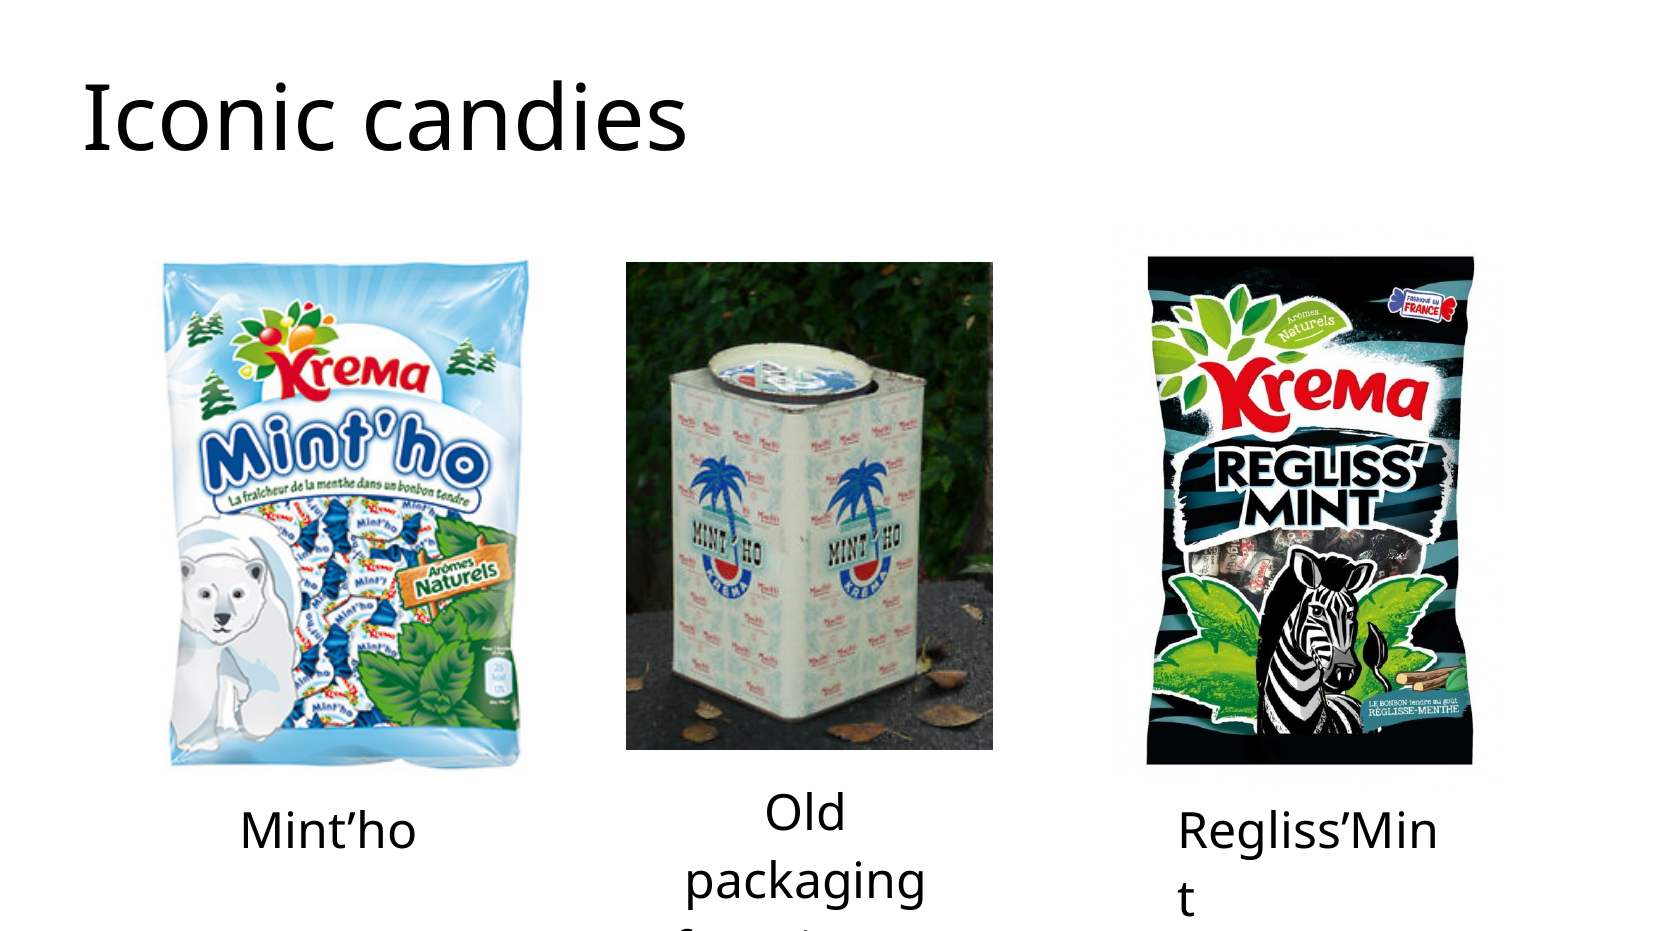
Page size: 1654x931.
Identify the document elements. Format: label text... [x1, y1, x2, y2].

picture [1026, 224, 1589, 788]
text_box Mint’ho [225, 787, 451, 846]
title Iconic candies [82, 37, 1571, 193]
text_box Regliss’Mint [1162, 787, 1463, 846]
picture [63, 232, 993, 796]
text_box Old packaging for Mint’Ho [637, 769, 976, 872]
